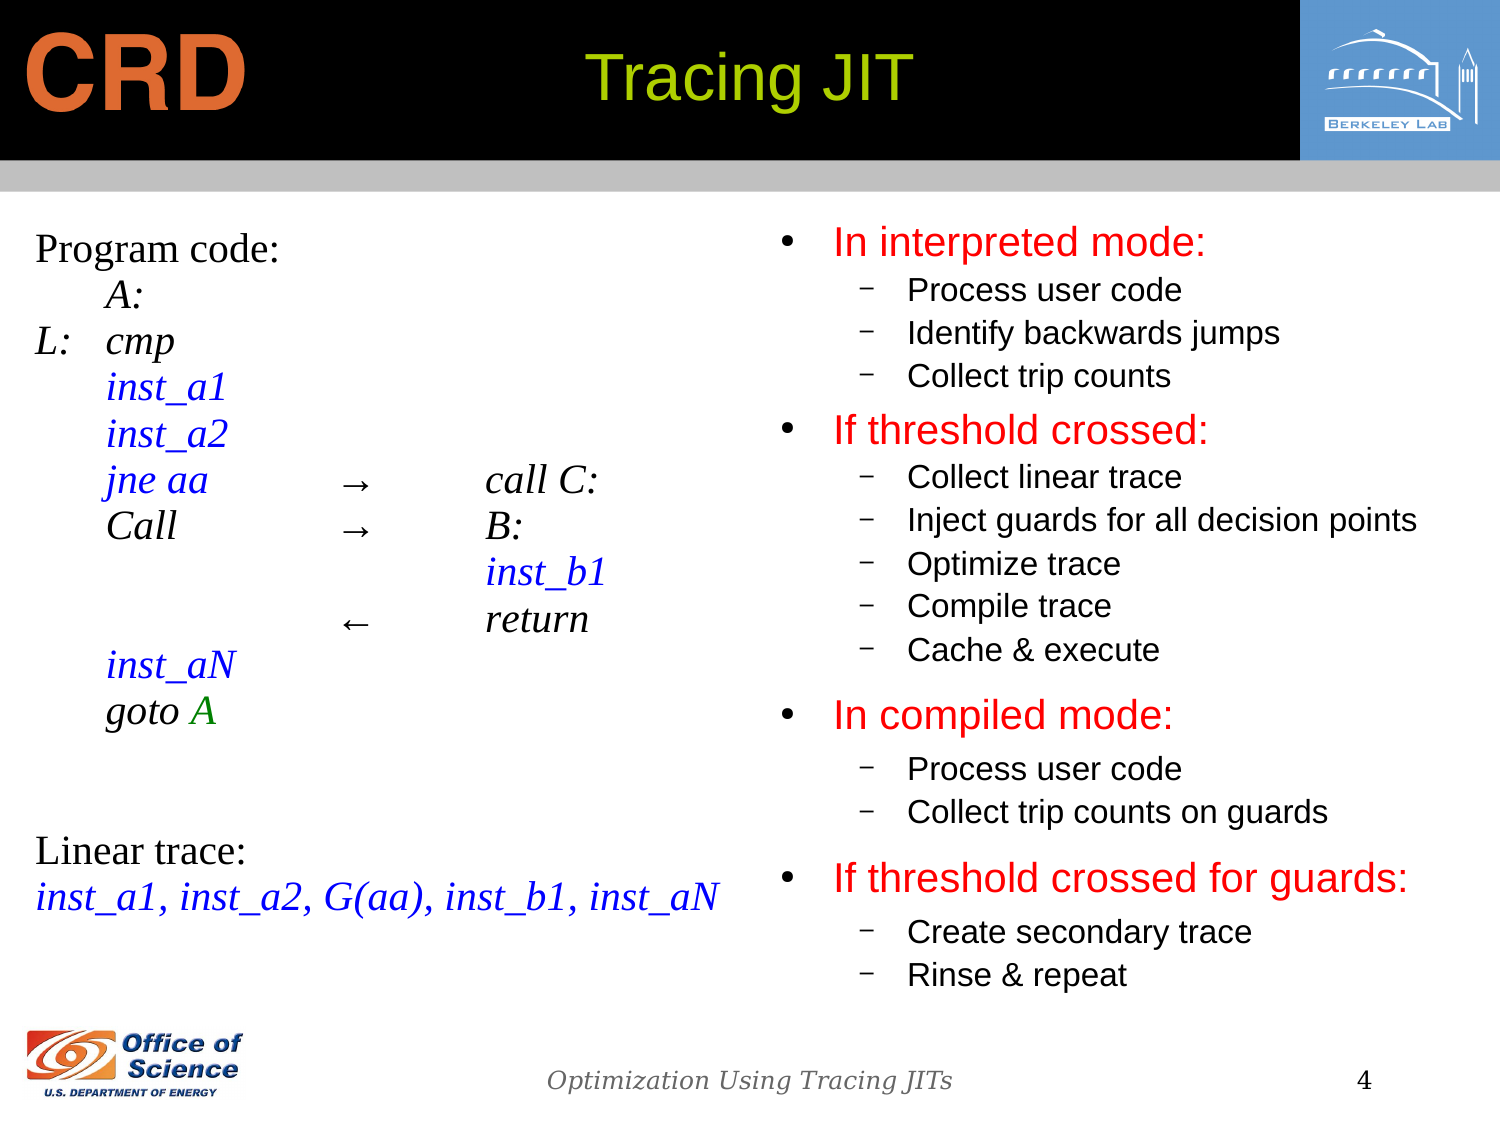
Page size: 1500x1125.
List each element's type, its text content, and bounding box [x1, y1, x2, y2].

text_box Linear trace: inst_a1, inst_a2, G(aa), inst_b1, inst_aN [35, 827, 747, 924]
picture [0, 0, 266, 149]
picture [22, 1026, 246, 1100]
picture [1300, 0, 1500, 160]
text_box Program code: A: L: cmp inst_a1 inst_a2 jne aa → call C: Call → B: inst_b1 ← return inst_aN goto A [35, 224, 654, 754]
list In interpreted mode: Process user code Identify backwards jumps Collect trip counts If threshold crossed: Collect linear trace Inject guards for all decision points Optimize trace Compile trace Cache & execute In compiled mode: Process user code Collect trip counts on guards If threshold crossed for guards: Create secondary trace Rinse & repeat [762, 218, 1422, 1015]
title Tracing JIT [306, 0, 1194, 156]
